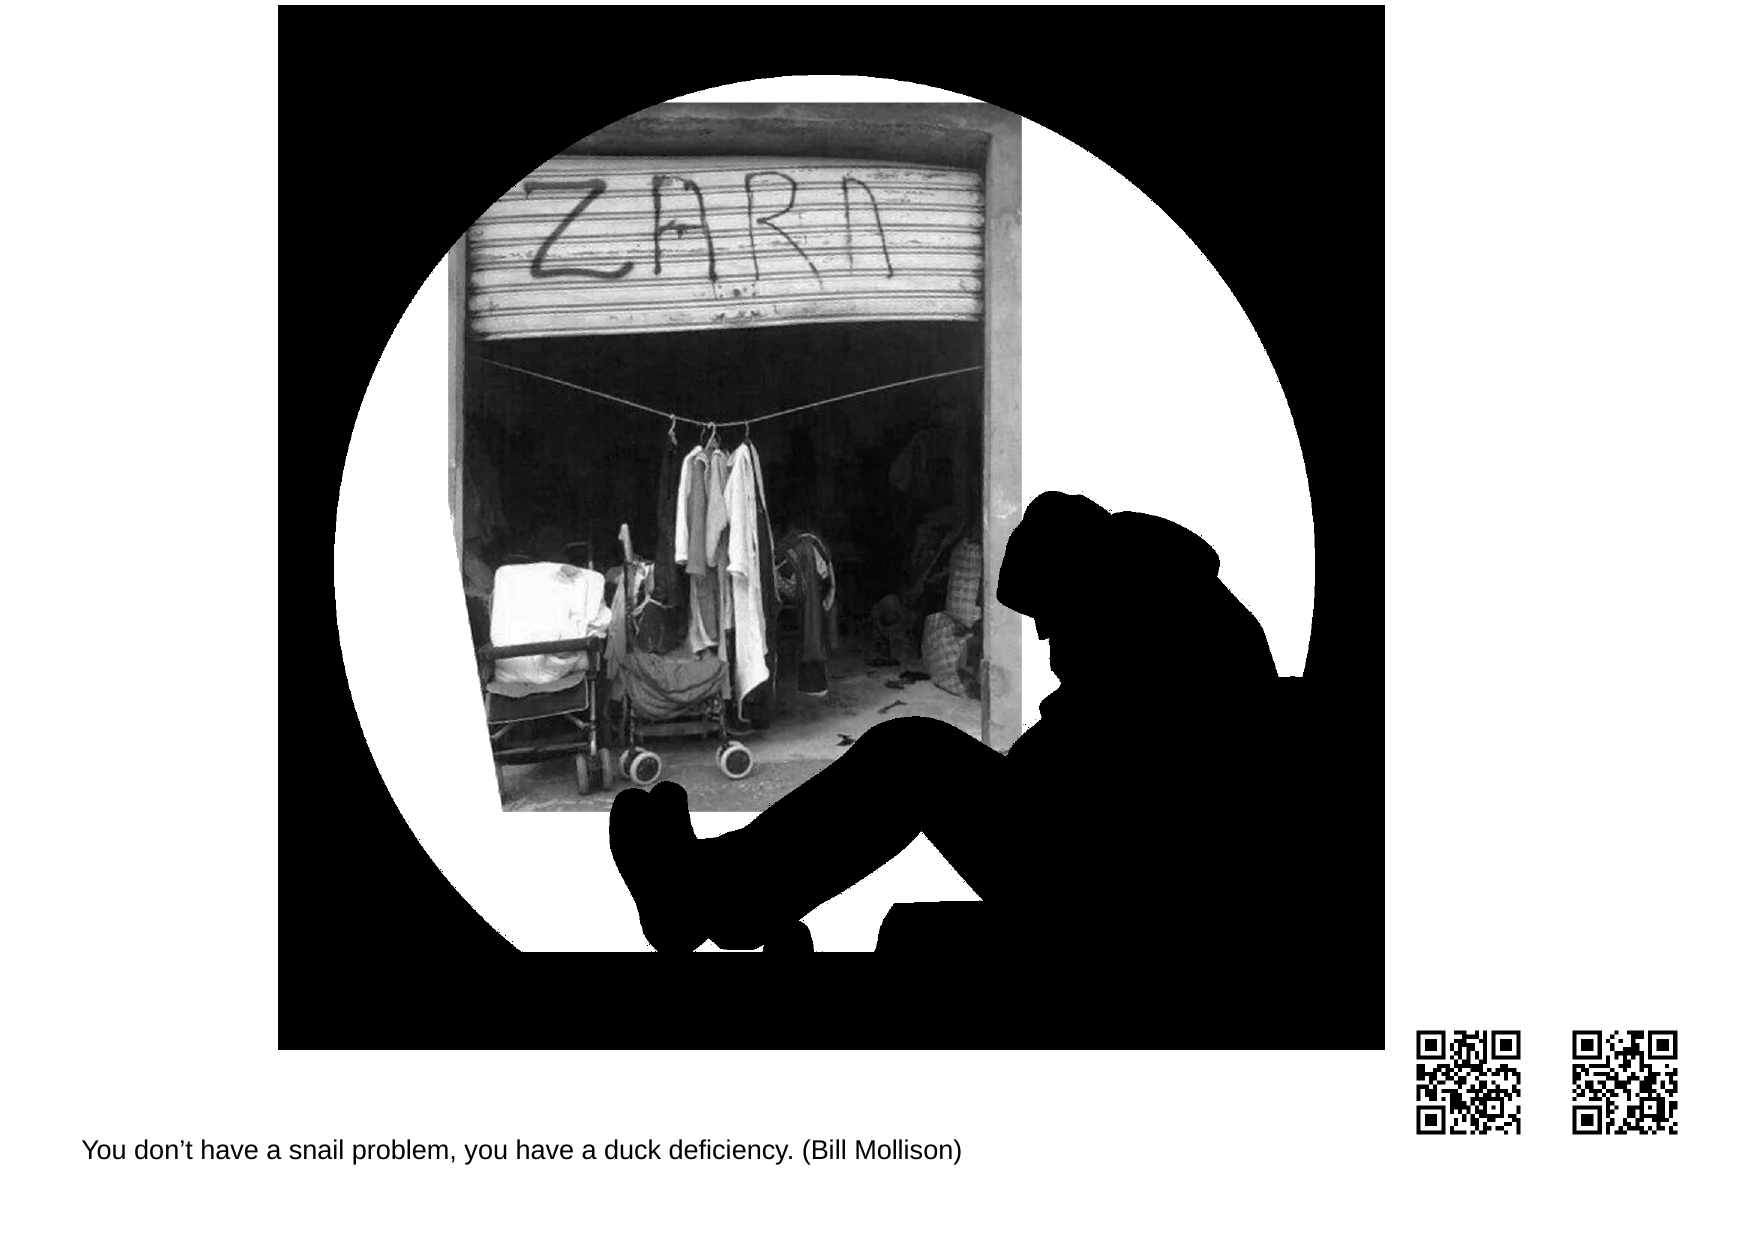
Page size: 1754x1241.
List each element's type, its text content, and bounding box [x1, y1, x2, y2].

title You don’t have a snail problem, you have a duck deficiency. (Bill Mollison) [81, 1086, 1278, 1166]
picture [0, 0, 1701, 1169]
